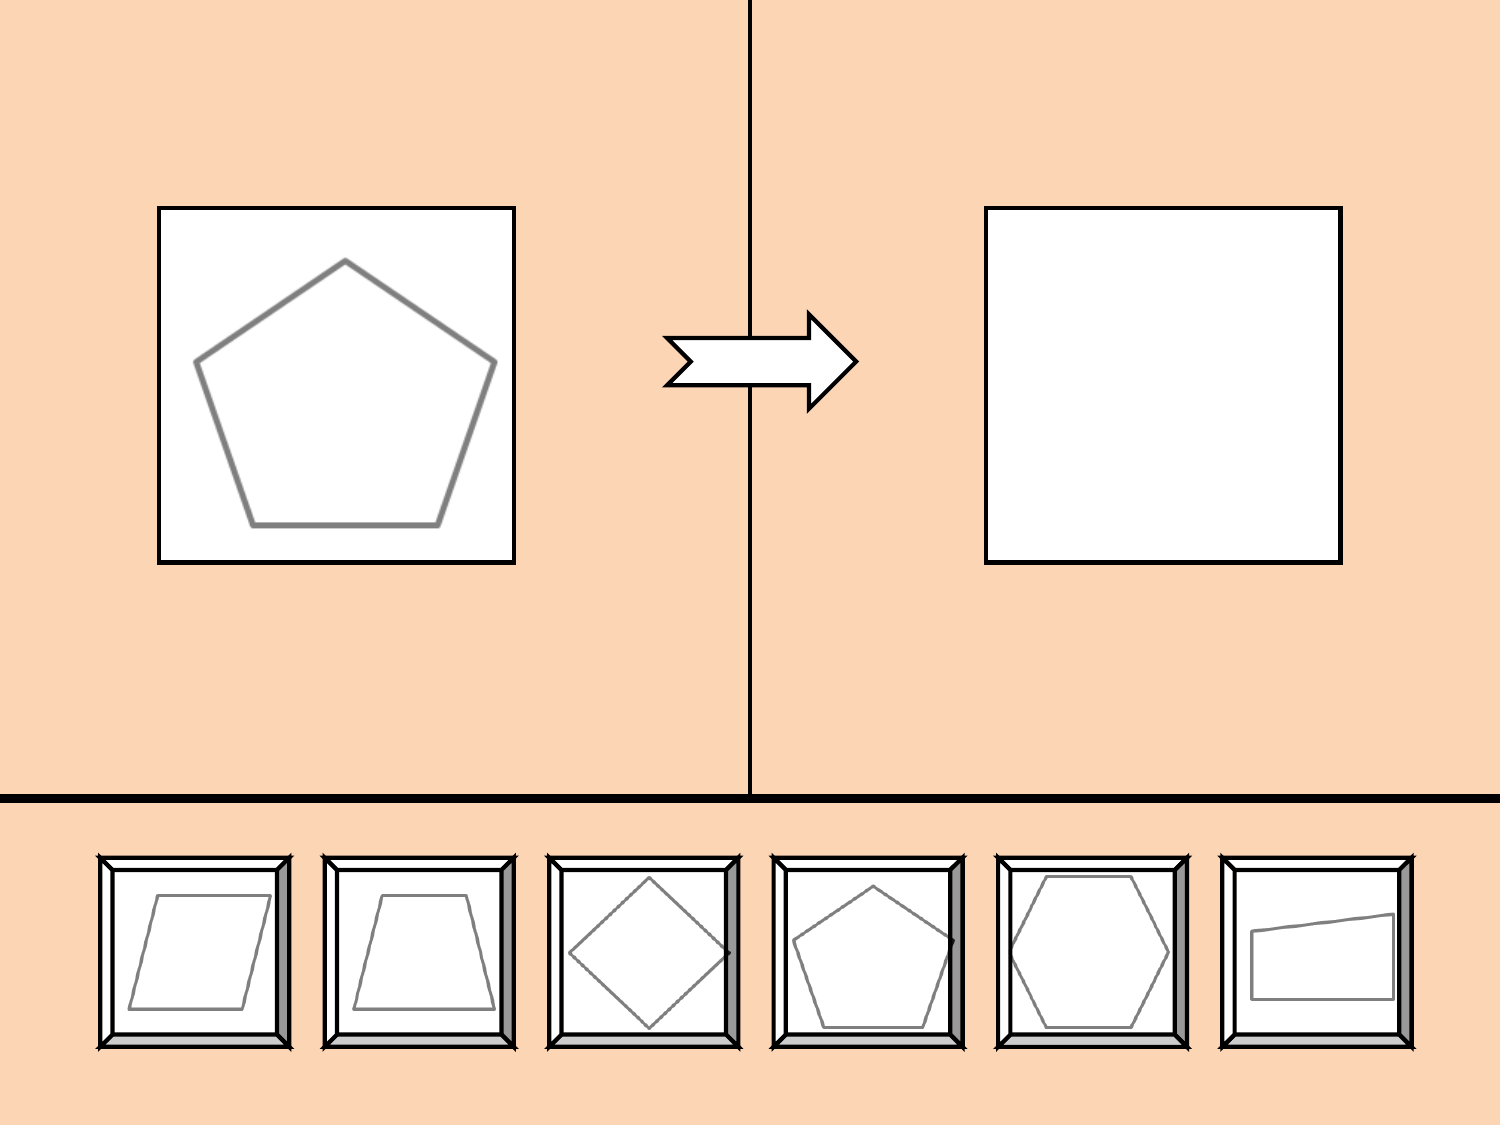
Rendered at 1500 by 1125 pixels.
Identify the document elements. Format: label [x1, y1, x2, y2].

text_box [551, 857, 739, 1047]
text_box [1000, 857, 1188, 1047]
text_box [1224, 857, 1412, 1047]
text_box [667, 314, 857, 409]
text_box [986, 208, 1341, 563]
text_box [102, 857, 290, 1047]
text_box [159, 208, 514, 563]
text_box [326, 857, 514, 1047]
text_box [775, 857, 963, 1047]
